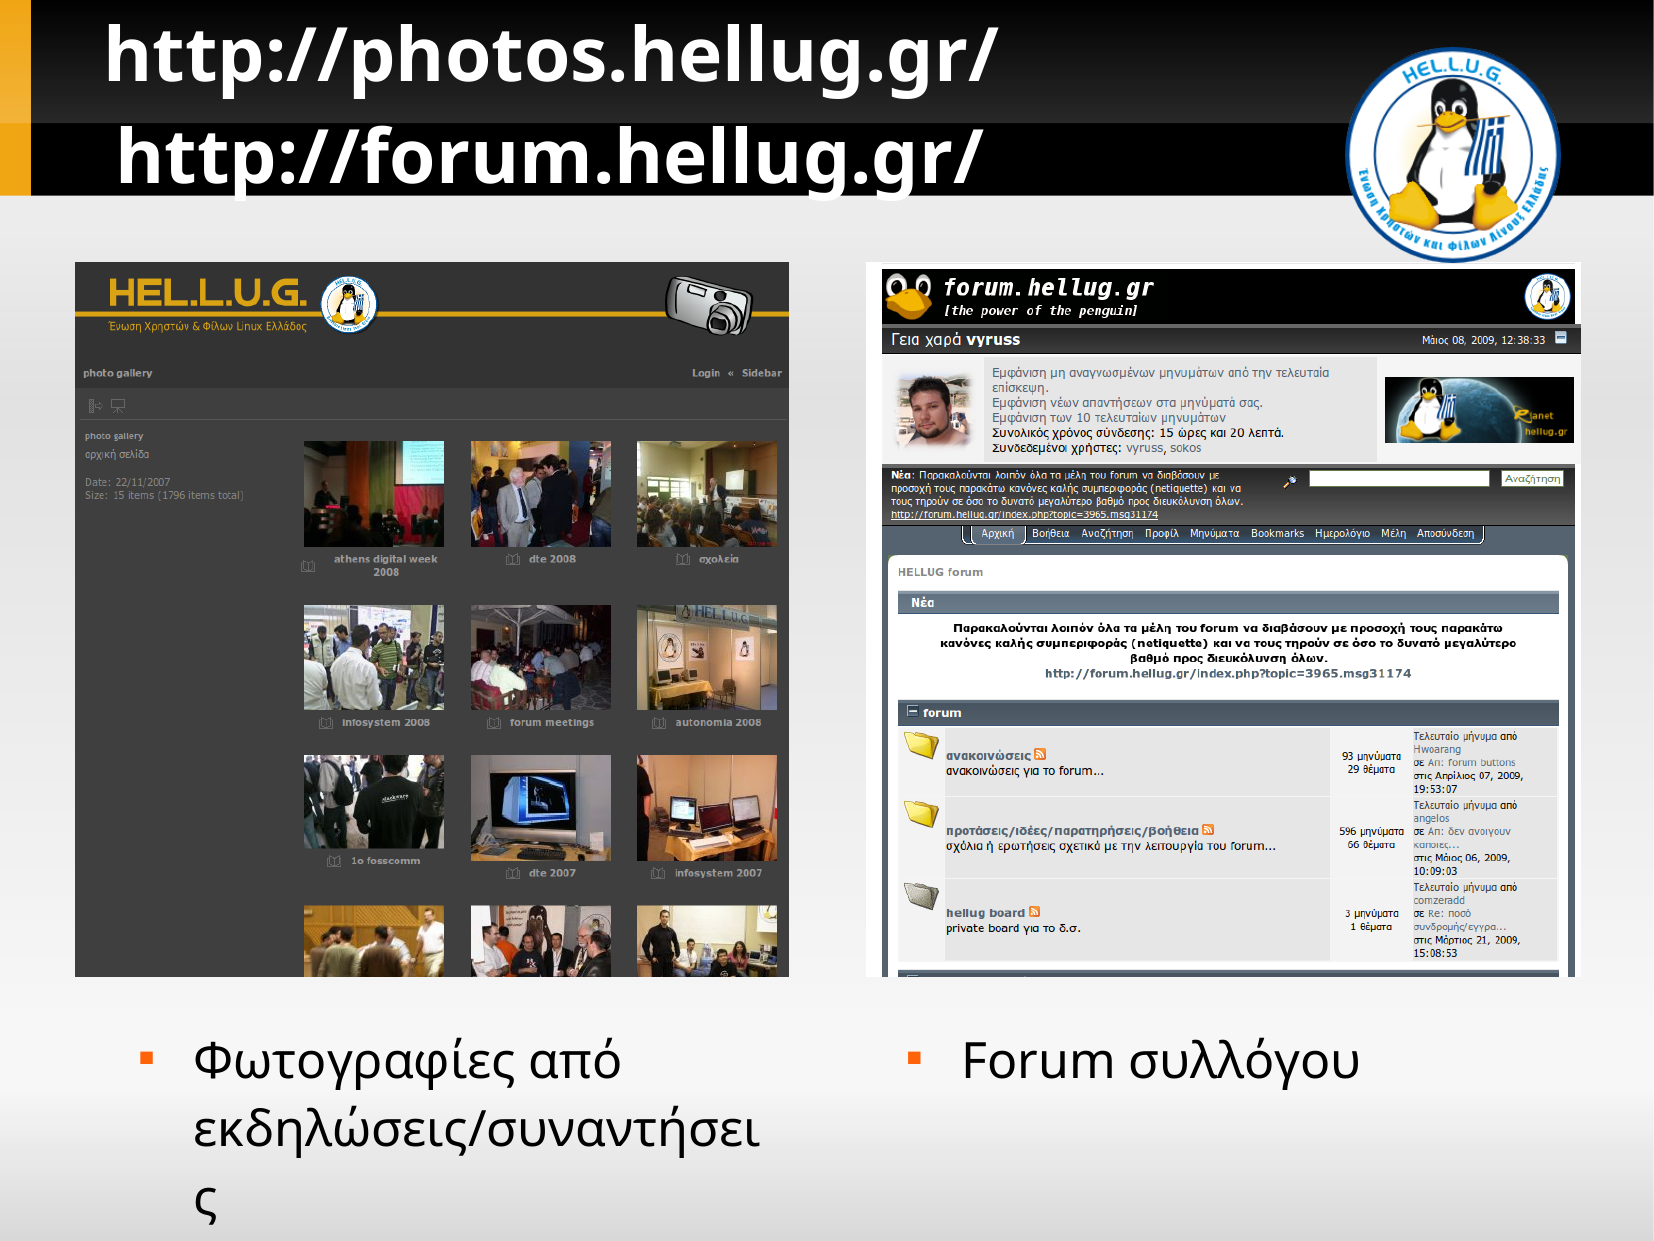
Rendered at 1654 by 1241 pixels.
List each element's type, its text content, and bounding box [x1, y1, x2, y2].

text_box Φωτογραφίες από εκδηλώσεις/συναντήσεις [107, 1017, 788, 1218]
title http://photos.hellug.gr/ http://forum.hellug.gr/ [76, 0, 1565, 208]
picture [0, 0, 1654, 1241]
text_box Forum συλλόγου [875, 1017, 1556, 1218]
